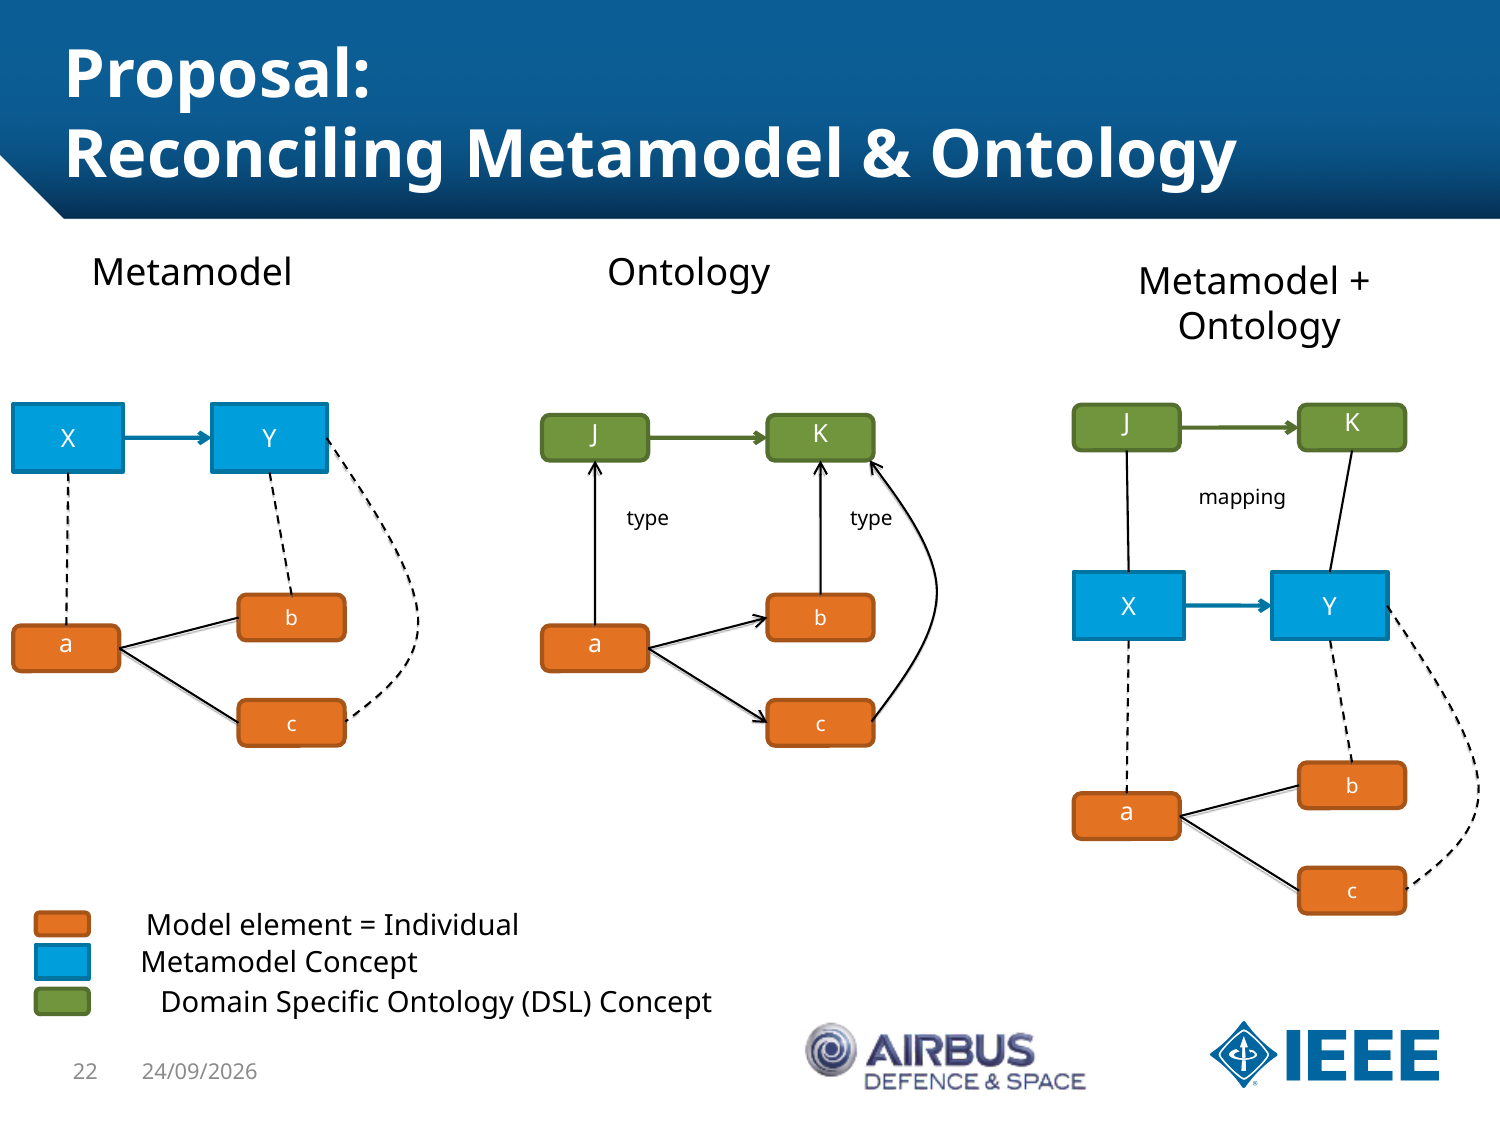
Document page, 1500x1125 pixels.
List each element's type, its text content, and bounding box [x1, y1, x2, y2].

text_box Ontology [592, 240, 786, 301]
text_box Metamodel + Ontology [1123, 249, 1396, 355]
text_box X [13, 403, 124, 472]
text_box [35, 912, 89, 936]
slide_number <number> [72, 1042, 132, 1103]
text_box Y [211, 403, 327, 472]
text_box Y [1272, 571, 1388, 640]
text_box b [1299, 762, 1406, 809]
text_box [35, 988, 89, 1015]
text_box Metamodel [76, 240, 308, 301]
text_box a [542, 625, 649, 672]
text_box a [13, 625, 120, 672]
text_box X [1073, 571, 1184, 640]
text_box K [767, 414, 874, 461]
text_box type [835, 497, 908, 538]
text_box Metamodel Concept [125, 936, 434, 987]
text_box mapping [1183, 476, 1302, 516]
text_box c [1299, 867, 1406, 914]
text_box b [238, 594, 345, 641]
text_box J [542, 414, 649, 461]
picture [0, 0, 1500, 1125]
text_box K [1299, 404, 1406, 451]
slide_number 24/03/2021 [141, 1042, 412, 1103]
text_box Domain Specific Ontology (DSL) Concept [145, 976, 728, 1026]
text_box type [611, 497, 685, 538]
text_box c [238, 699, 345, 746]
text_box c [767, 699, 874, 746]
text_box J [1073, 404, 1180, 451]
text_box b [767, 594, 874, 641]
text_box a [1073, 793, 1180, 839]
text_box [35, 944, 89, 979]
text_box Model element = Individual [131, 898, 535, 949]
title Proposal: Reconciling Metamodel & Ontology [48, 22, 1473, 199]
